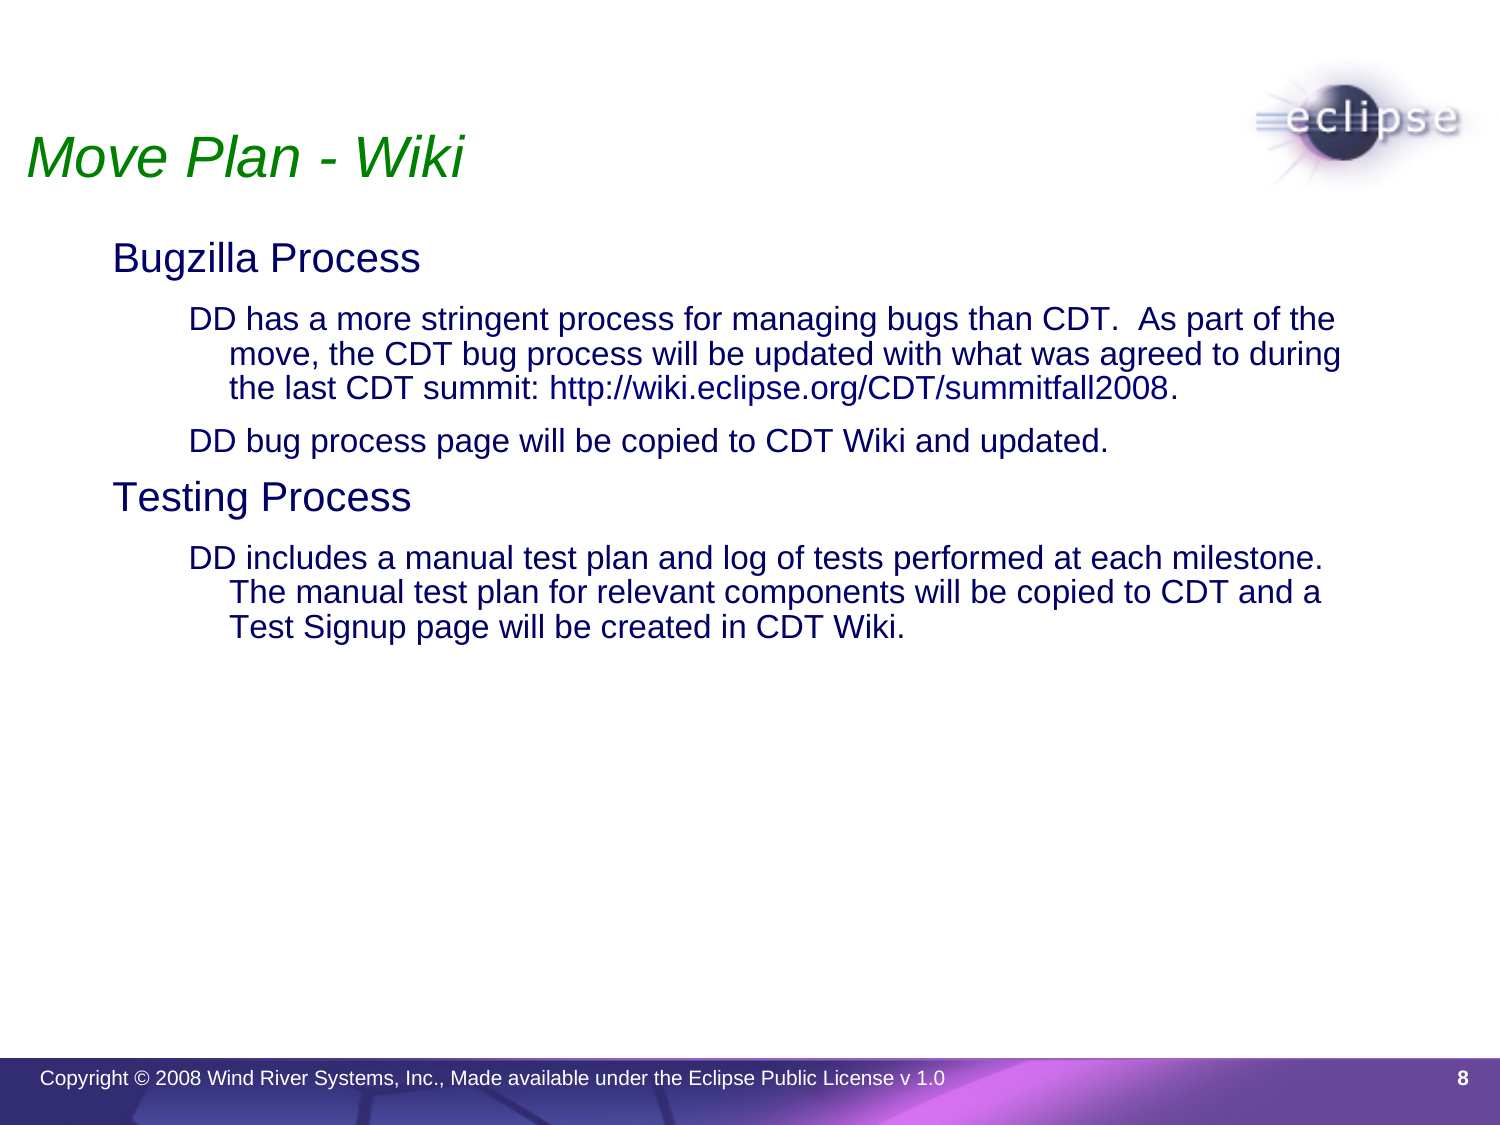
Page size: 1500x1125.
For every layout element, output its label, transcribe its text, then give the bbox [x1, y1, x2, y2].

title Move Plan - Wiki [26, 97, 1223, 224]
picture [0, 1058, 1500, 1125]
picture [1222, 60, 1500, 191]
list Bugzilla Process DD has a more stringent process for managing bugs than CDT. As part of the move, the CDT bug process will be updated with what was agreed to during the last CDT summit: http://wiki.eclipse.org/CDT/summitfall2008. DD bug process page will be copied to CDT Wiki and updated. Testing Process DD includes a manual test plan and log of tests performed at each milestone. The manual test plan for relevant components will be copied to CDT and a Test Signup page will be created in CDT Wiki. [112, 237, 1388, 1006]
